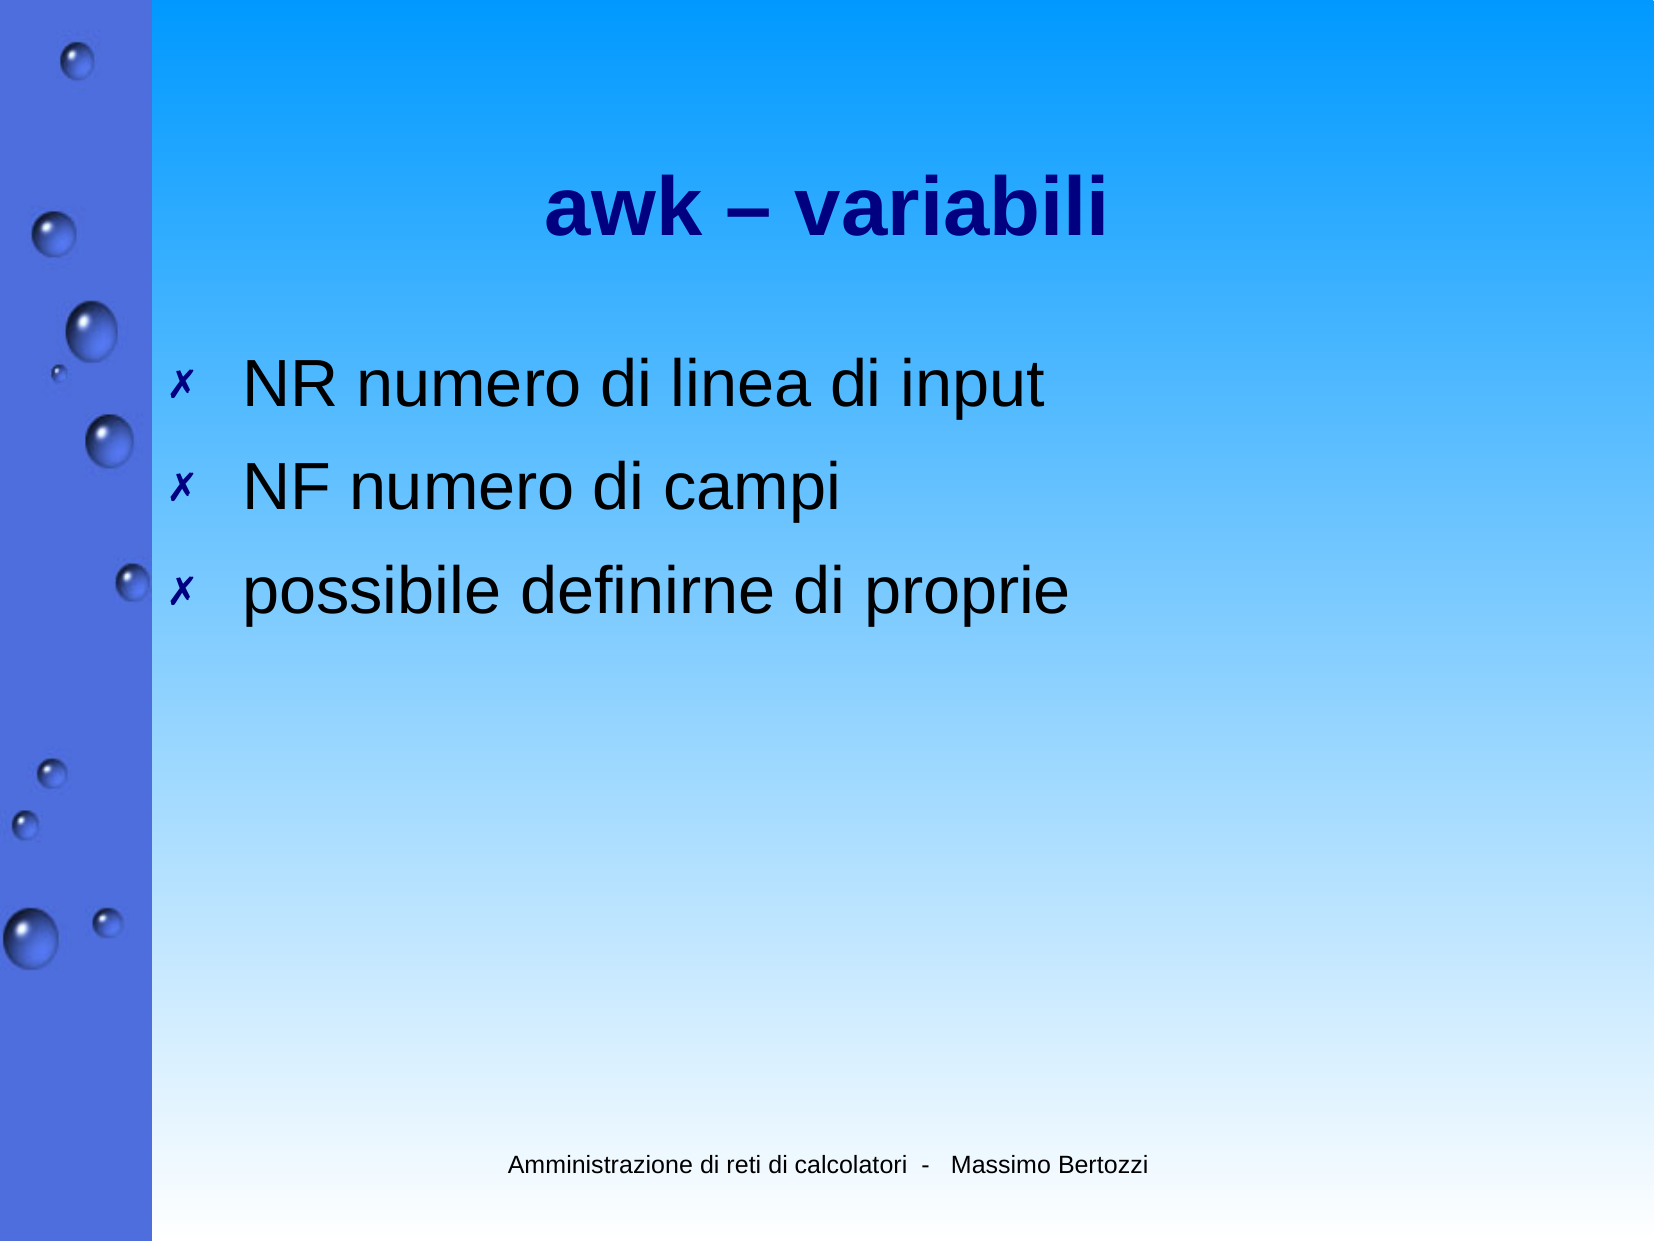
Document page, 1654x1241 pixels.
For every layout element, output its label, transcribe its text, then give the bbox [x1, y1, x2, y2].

picture [0, 0, 152, 1241]
title awk – variabili [121, 102, 1534, 311]
list NR numero di linea di input NF numero di campi possibile definirne di proprie [159, 346, 1572, 1128]
